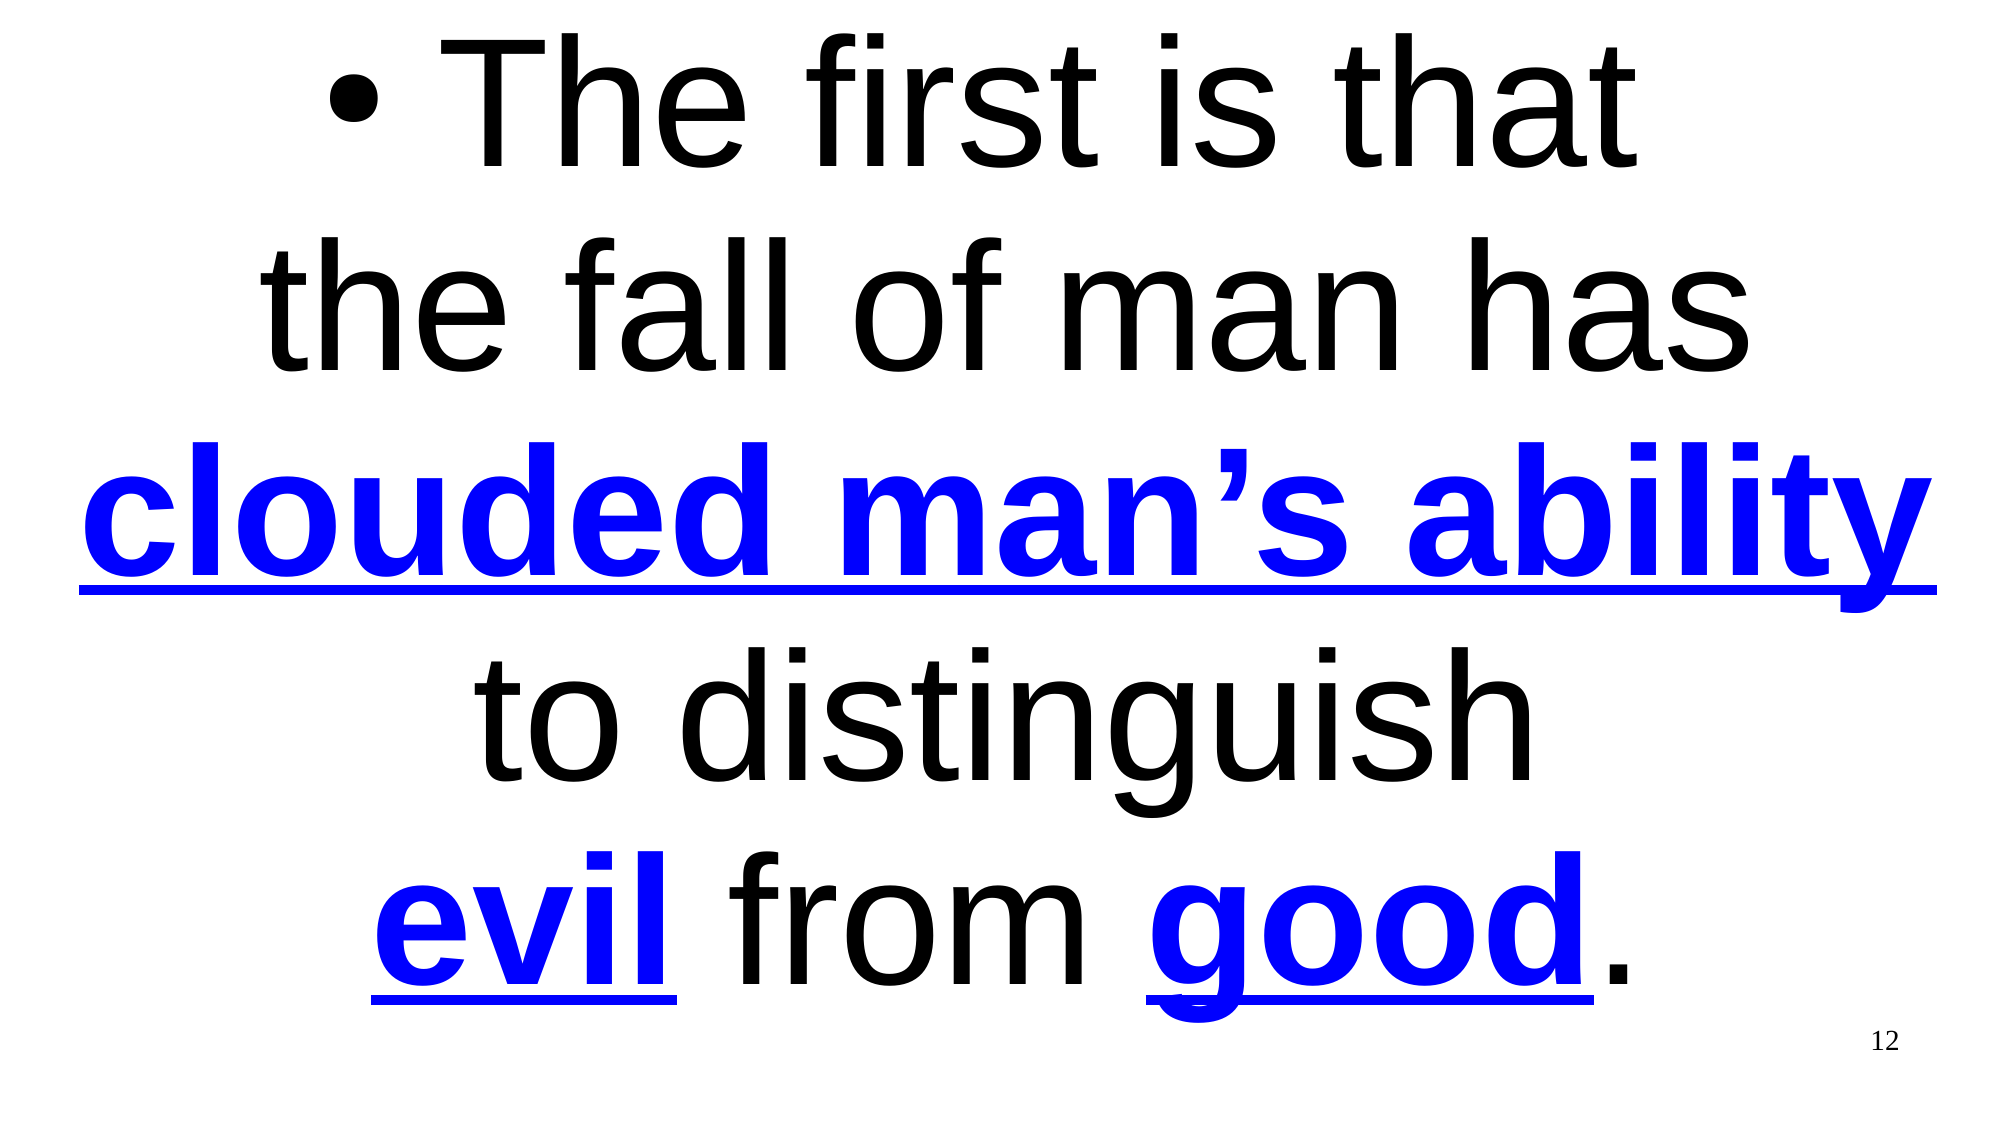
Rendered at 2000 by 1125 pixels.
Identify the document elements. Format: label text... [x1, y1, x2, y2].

list The first is that the fall of man has clouded man’s ability to distinguish evil from good. [0, 0, 1996, 1123]
